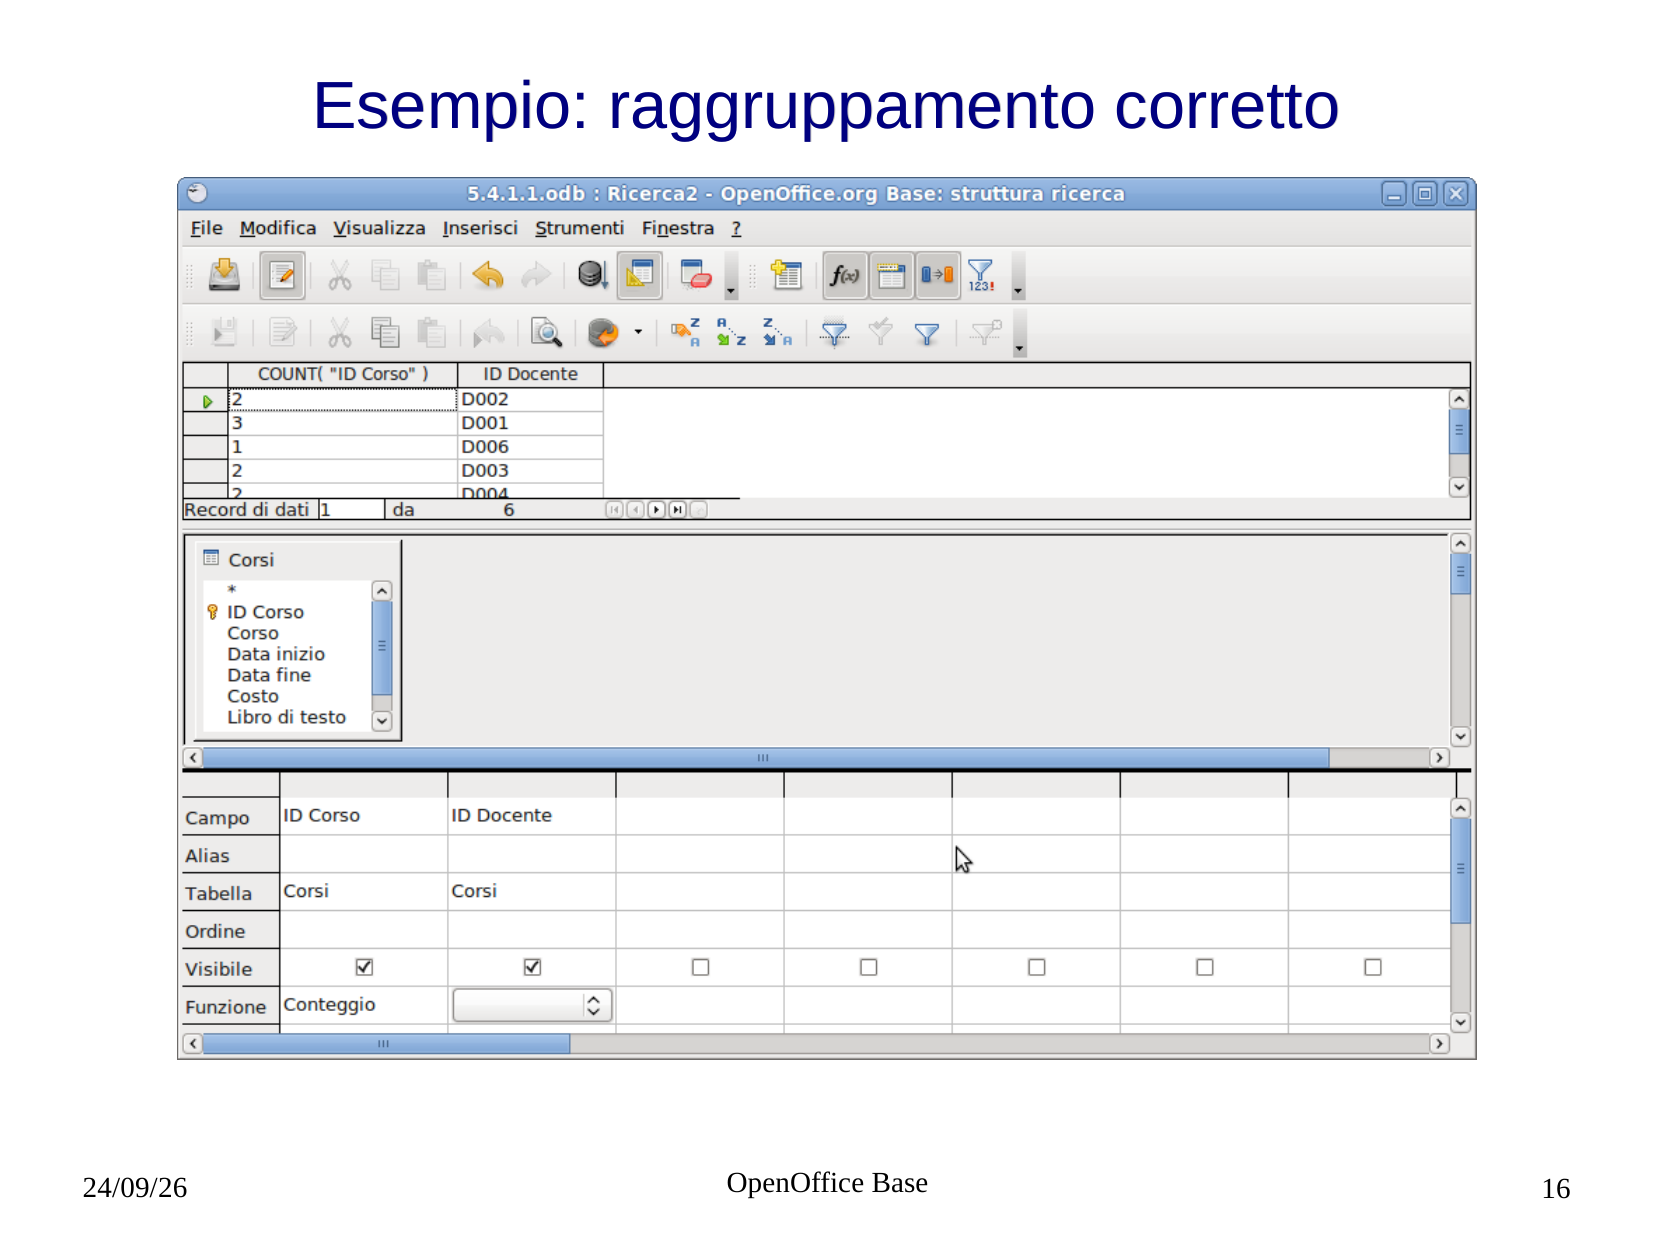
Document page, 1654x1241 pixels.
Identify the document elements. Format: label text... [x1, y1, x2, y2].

title Esempio: raggruppamento corretto [82, 49, 1571, 161]
picture [177, 177, 1477, 1060]
